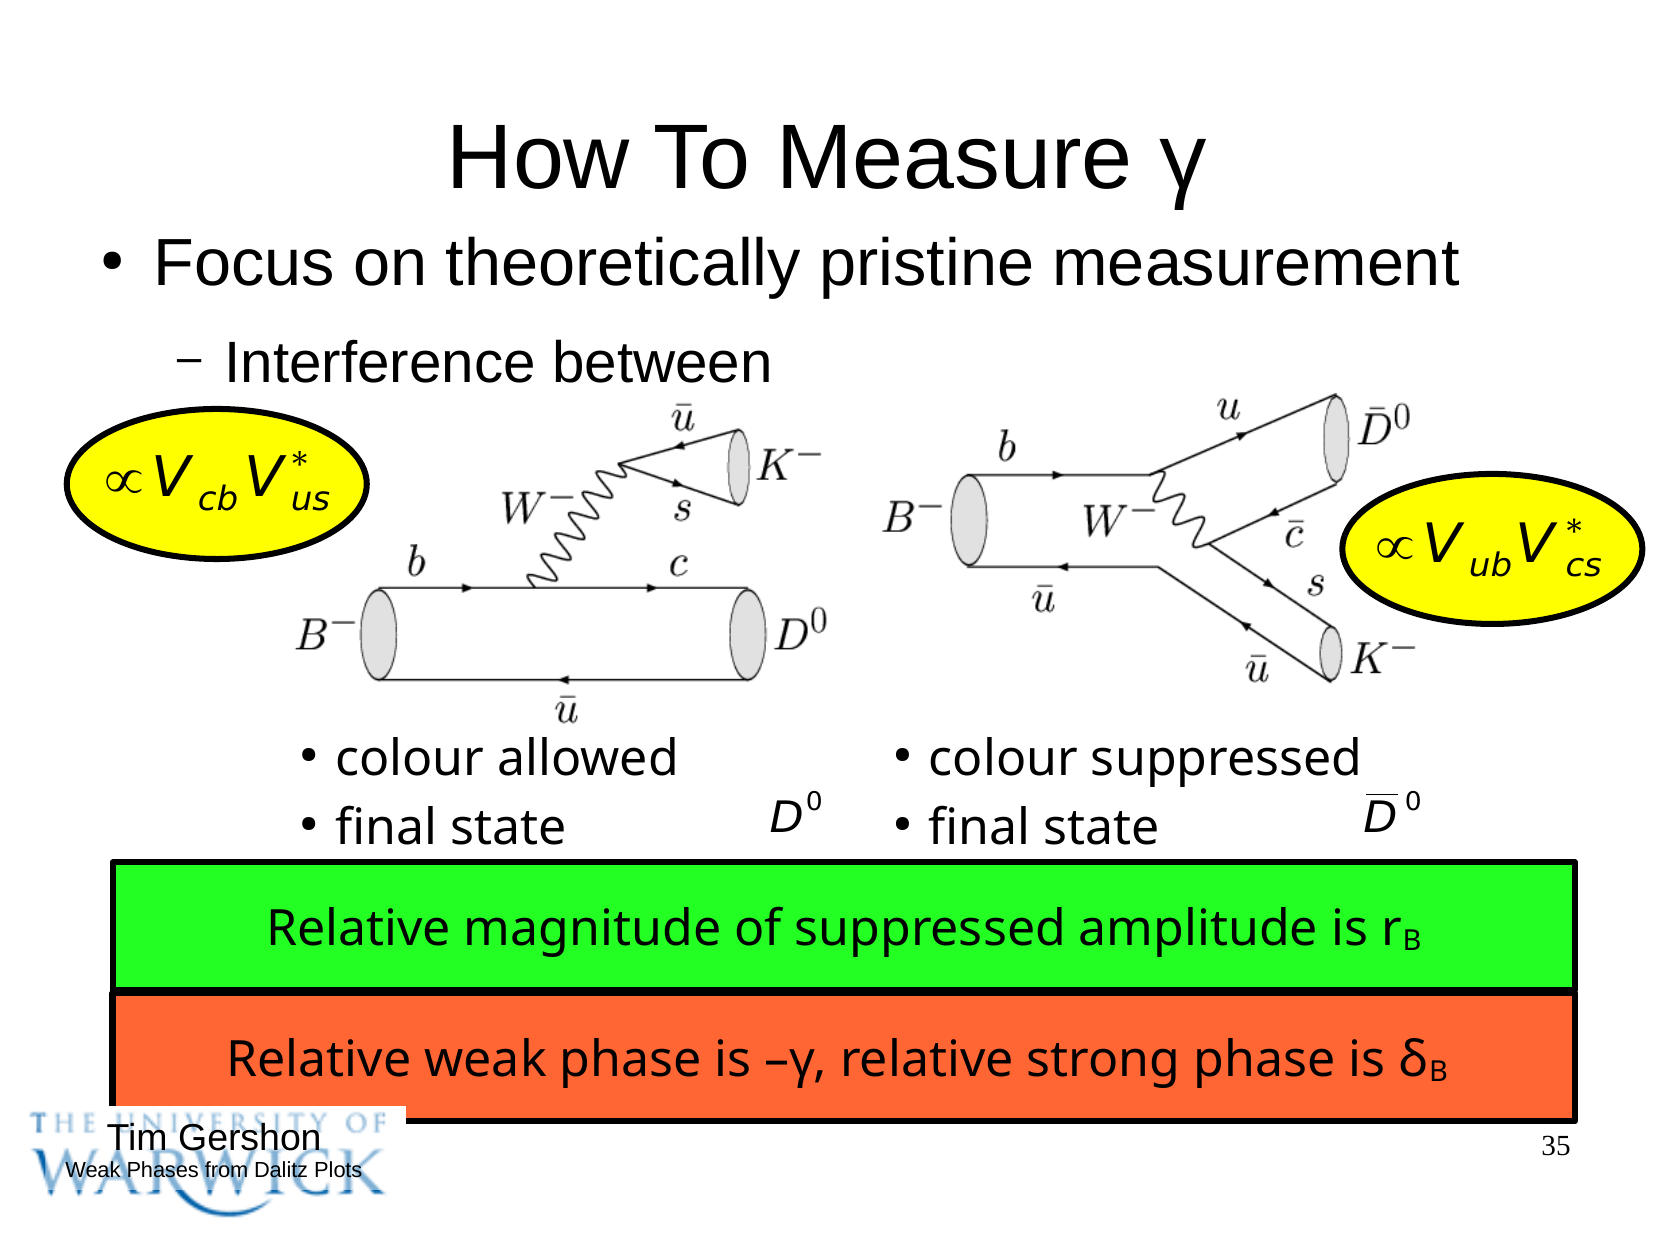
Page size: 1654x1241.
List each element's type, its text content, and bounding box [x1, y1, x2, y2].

chart [1352, 785, 1432, 843]
text_box colour allowed final state contains [249, 714, 794, 852]
title How To Measure γ [82, 56, 1571, 225]
text_box Tim Gershon Weak Phases from Dalitz Plots [45, 1108, 383, 1190]
text_box Relative magnitude of suppressed amplitude is rB [112, 862, 1576, 991]
text_box colour suppressed final state contains [843, 714, 1387, 852]
picture [19, 1106, 406, 1232]
list Focus on theoretically pristine measurement Interference between [82, 225, 1571, 1029]
chart [86, 436, 343, 519]
text_box Relative weak phase is –γ, relative strong phase is δB [112, 993, 1575, 1122]
chart [758, 785, 833, 843]
text_box [66, 450, 82, 517]
text_box [1360, 473, 1643, 624]
text_box [1342, 516, 1357, 582]
chart [1357, 505, 1614, 585]
